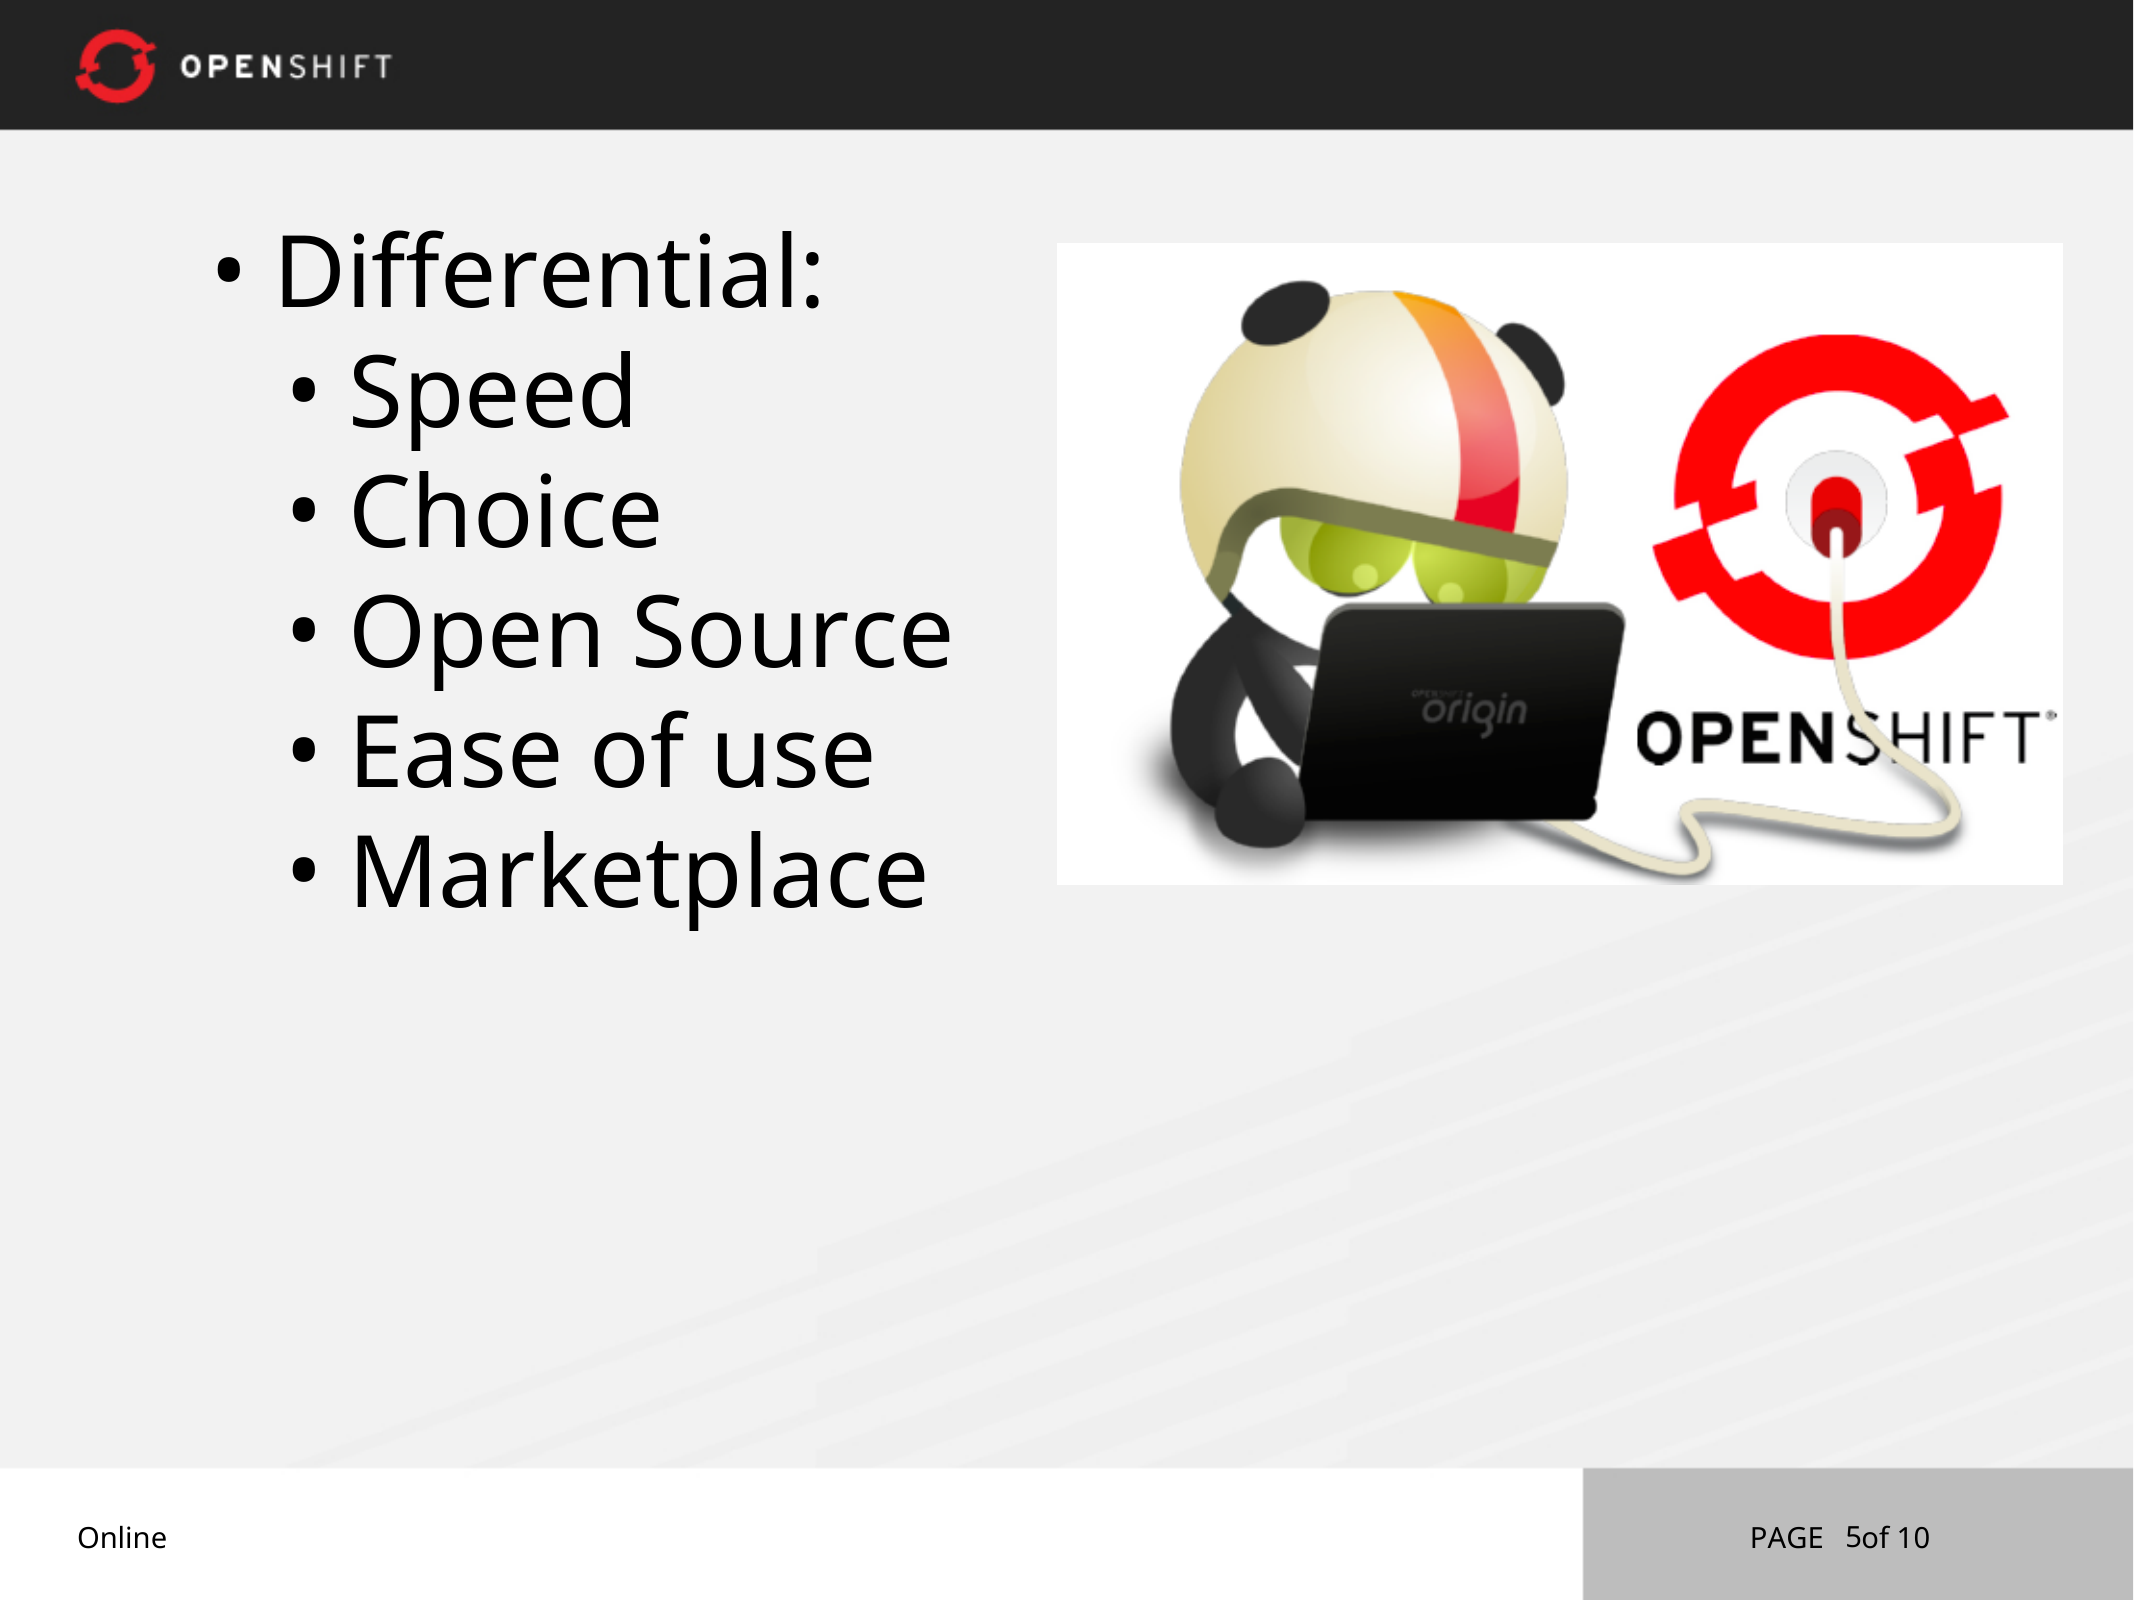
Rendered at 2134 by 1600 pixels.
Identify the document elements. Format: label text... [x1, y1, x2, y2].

text_box Online [77, 1510, 1184, 1563]
text_box PAGE of 10 [1749, 1509, 2134, 1564]
text_box Differential: Speed Choice Open Source Ease of use Marketplace [135, 116, 1981, 1019]
picture [0, 0, 2134, 1600]
